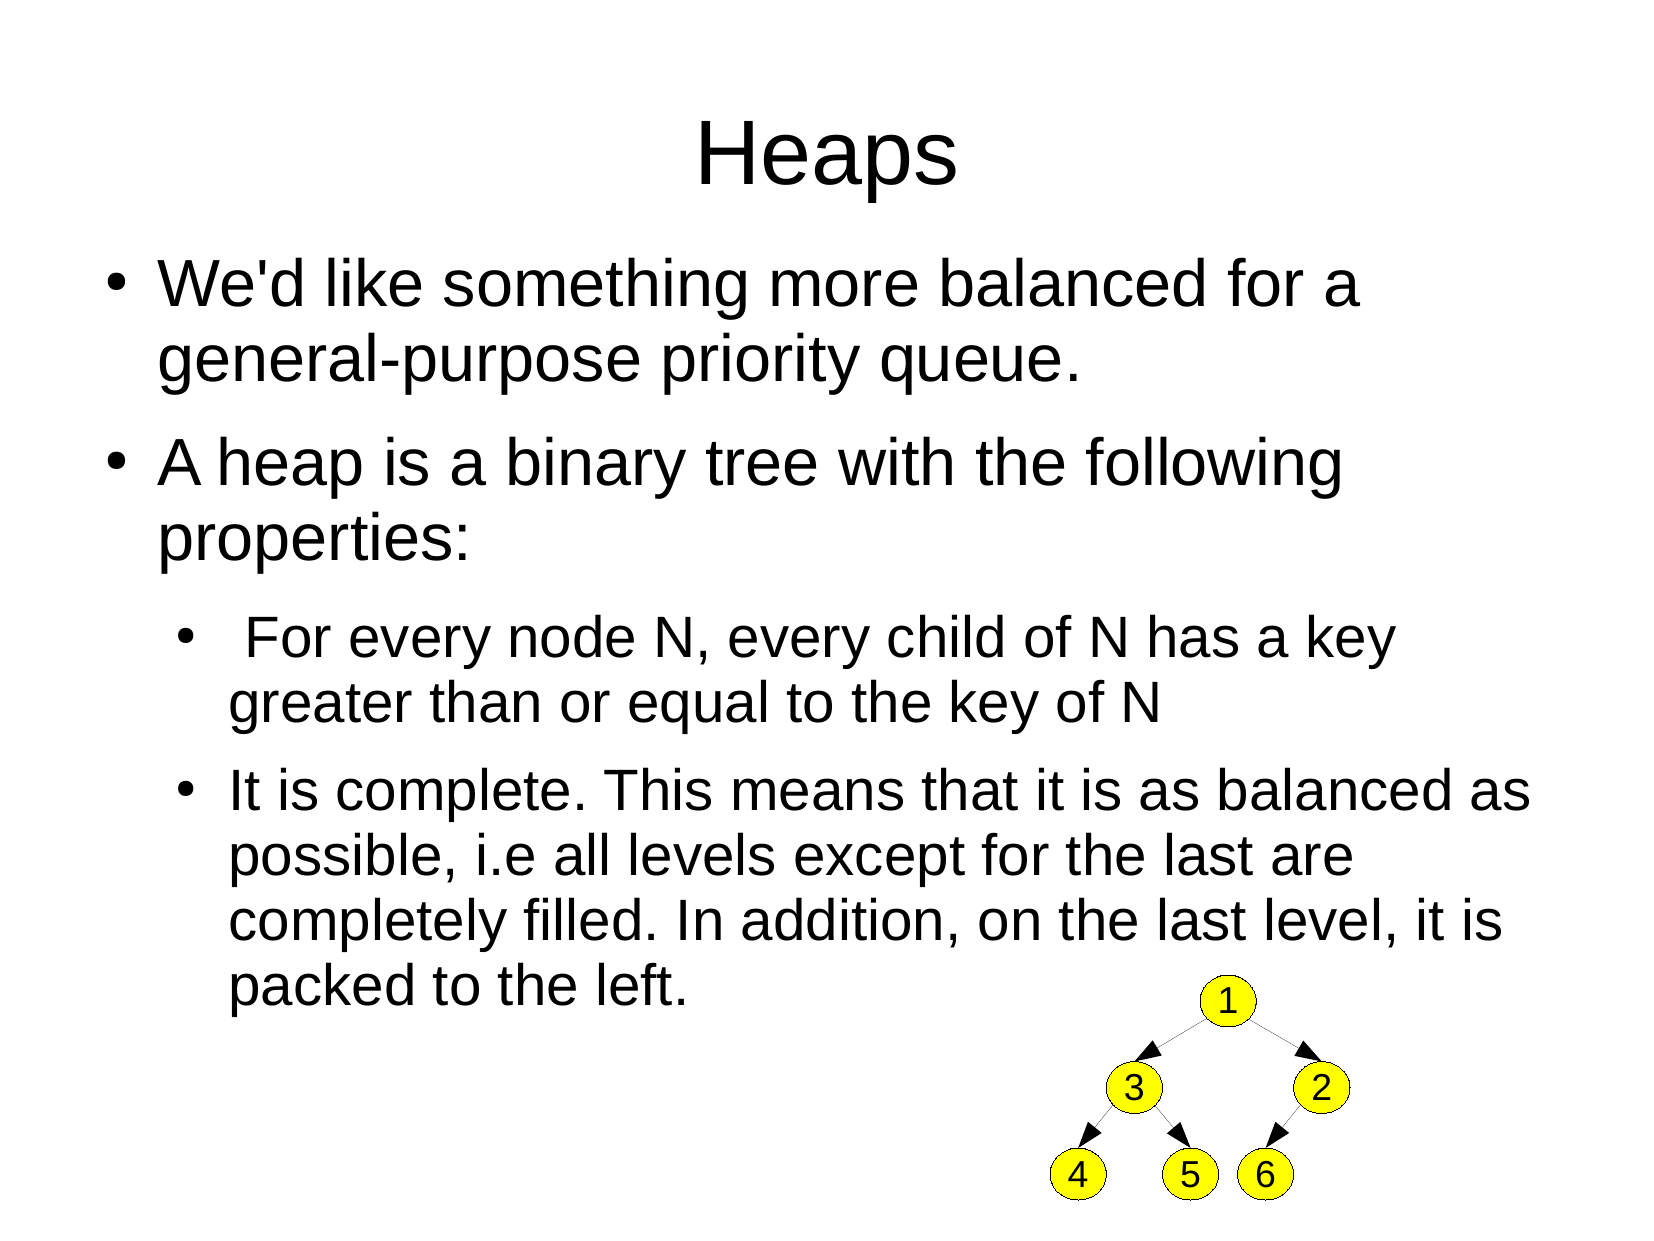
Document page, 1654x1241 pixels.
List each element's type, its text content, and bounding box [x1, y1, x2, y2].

title Heaps [82, 56, 1571, 250]
text_box 1 [1200, 975, 1257, 1027]
text_box 4 [1050, 1148, 1107, 1201]
text_box 5 [1162, 1148, 1219, 1201]
text_box 2 [1293, 1061, 1351, 1114]
list We'd like something more balanced for a general-purpose priority queue. A heap is a binary tree with the following properties: For every node N, every child of N has a key greater than or equal to the key of N It is complete. This means that it is as balanced as possible, i.e all levels except for the last are completely filled. In addition, on the last level, it is packed to the left. [86, 246, 1576, 1051]
text_box 6 [1237, 1148, 1294, 1201]
text_box 3 [1106, 1061, 1163, 1114]
